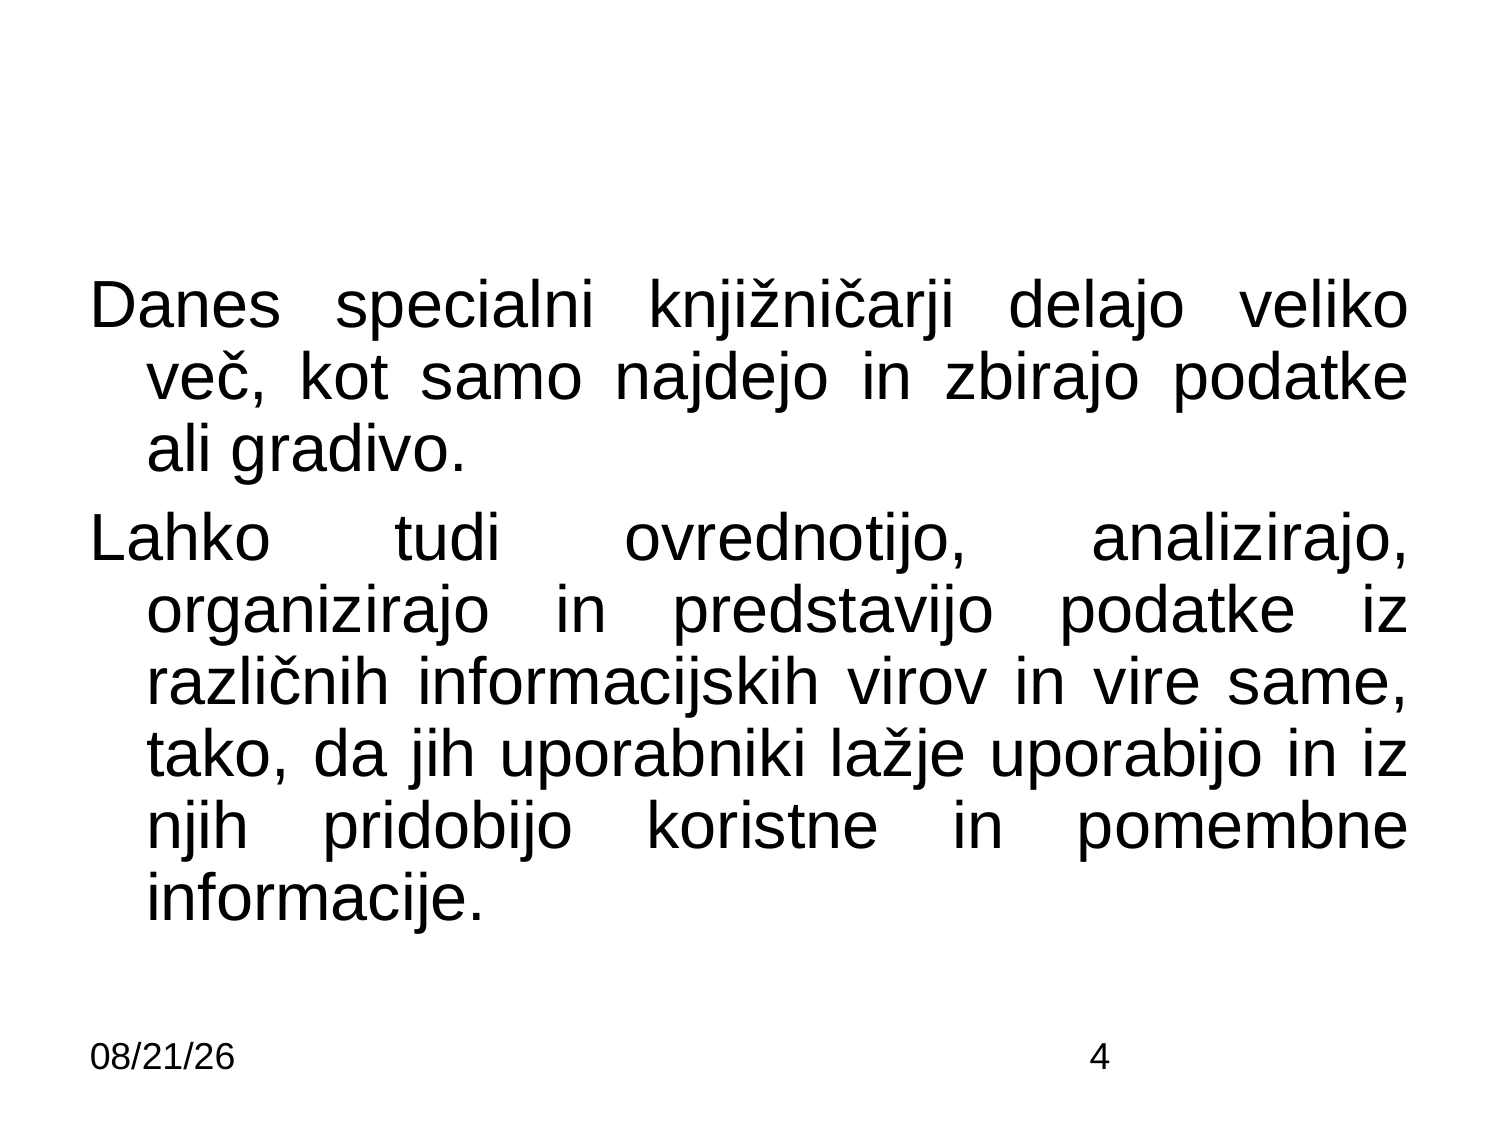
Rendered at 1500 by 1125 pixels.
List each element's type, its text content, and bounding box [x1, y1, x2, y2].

list Danes specialni knjižničarji delajo veliko več, kot samo najdejo in zbirajo podatke ali gradivo. Lahko tudi ovrednotijo, analizirajo, organizirajo in predstavijo podatke iz različnih informacijskih virov in vire same, tako, da jih uporabniki lažje uporabijo in iz njih pridobijo koristne in pomembne informacije. [75, 262, 1426, 1006]
